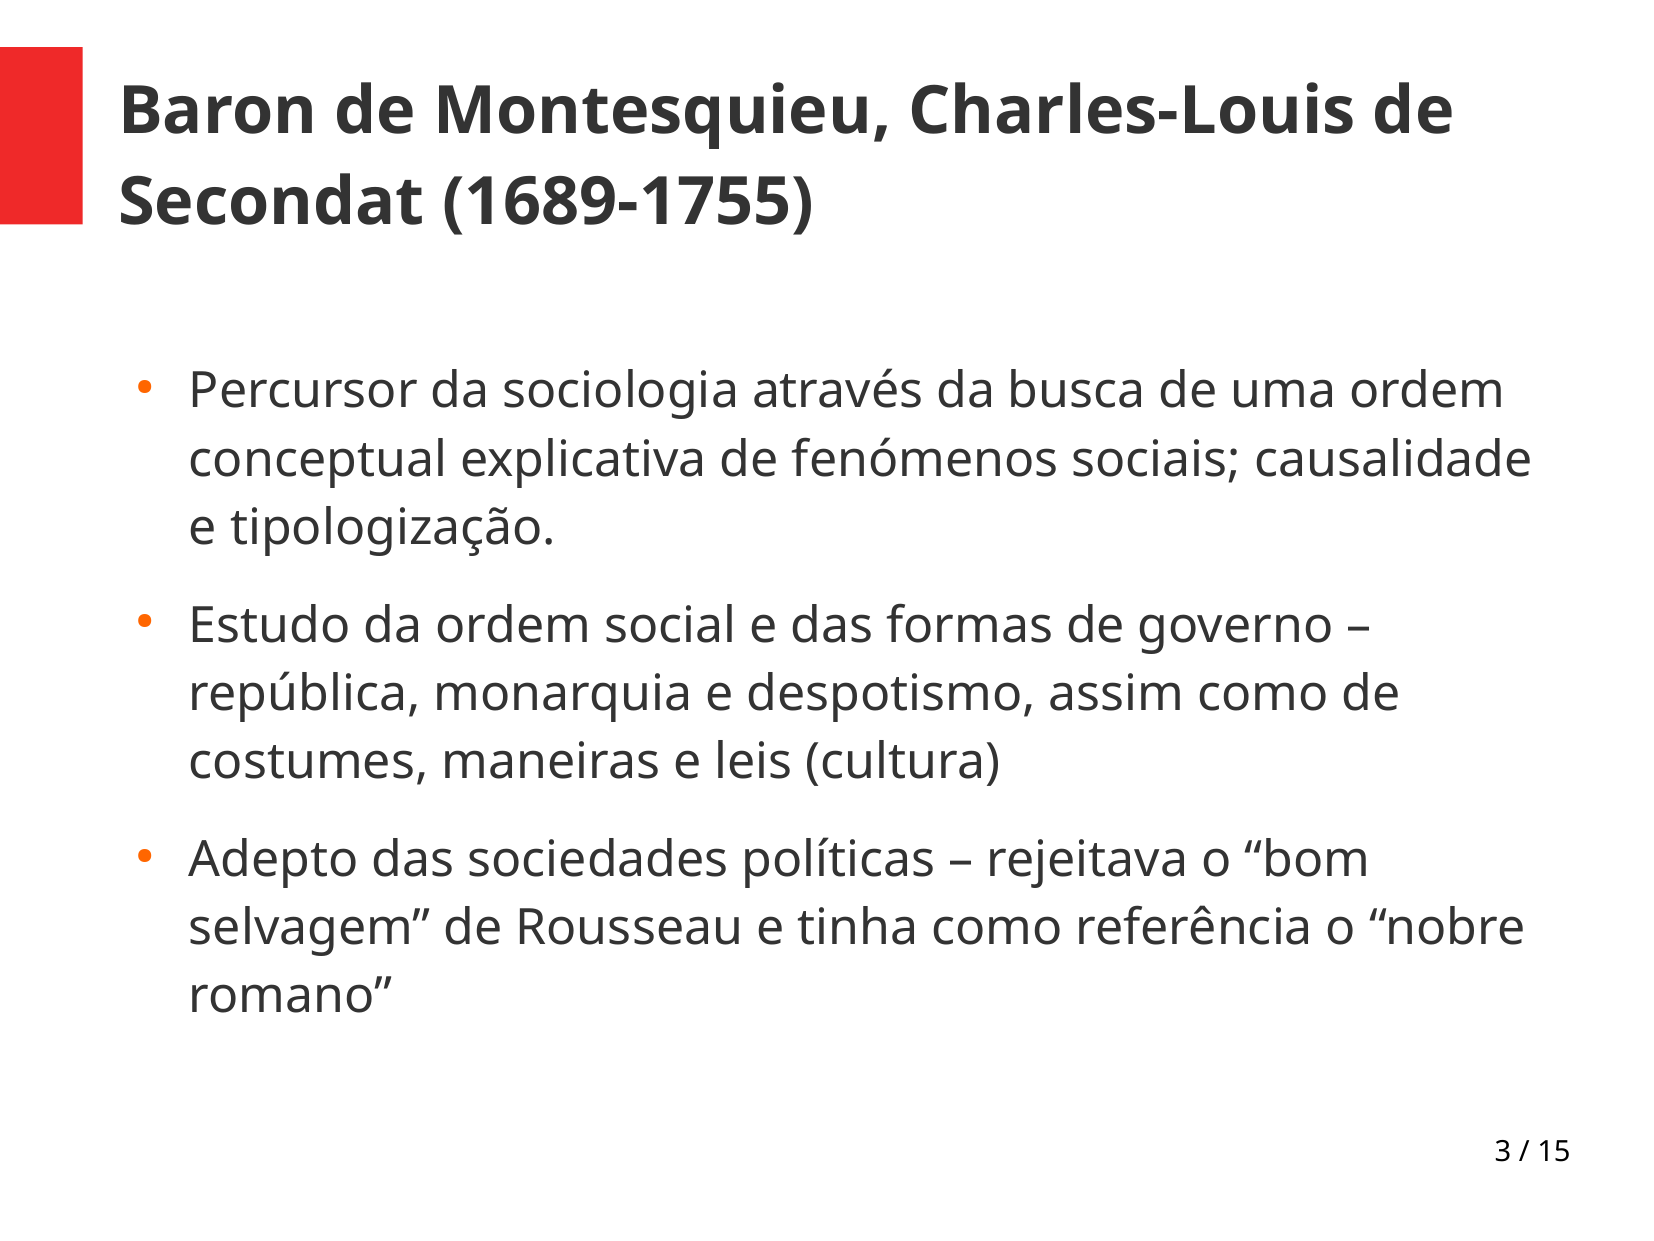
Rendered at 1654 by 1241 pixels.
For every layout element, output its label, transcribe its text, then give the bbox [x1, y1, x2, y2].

title Baron de Montesquieu, Charles-Louis de Secondat (1689-1755) [118, 7, 1571, 299]
list Percursor da sociologia através da busca de uma ordem conceptual explicativa de fenómenos sociais; causalidade e tipologização. Estudo da ordem social e das formas de governo – república, monarquia e despotismo, assim como de costumes, maneiras e leis (cultura) Adepto das sociedades políticas – rejeitava o “bom selvagem” de Rousseau e tinha como referência o “nobre romano” [118, 354, 1536, 1074]
